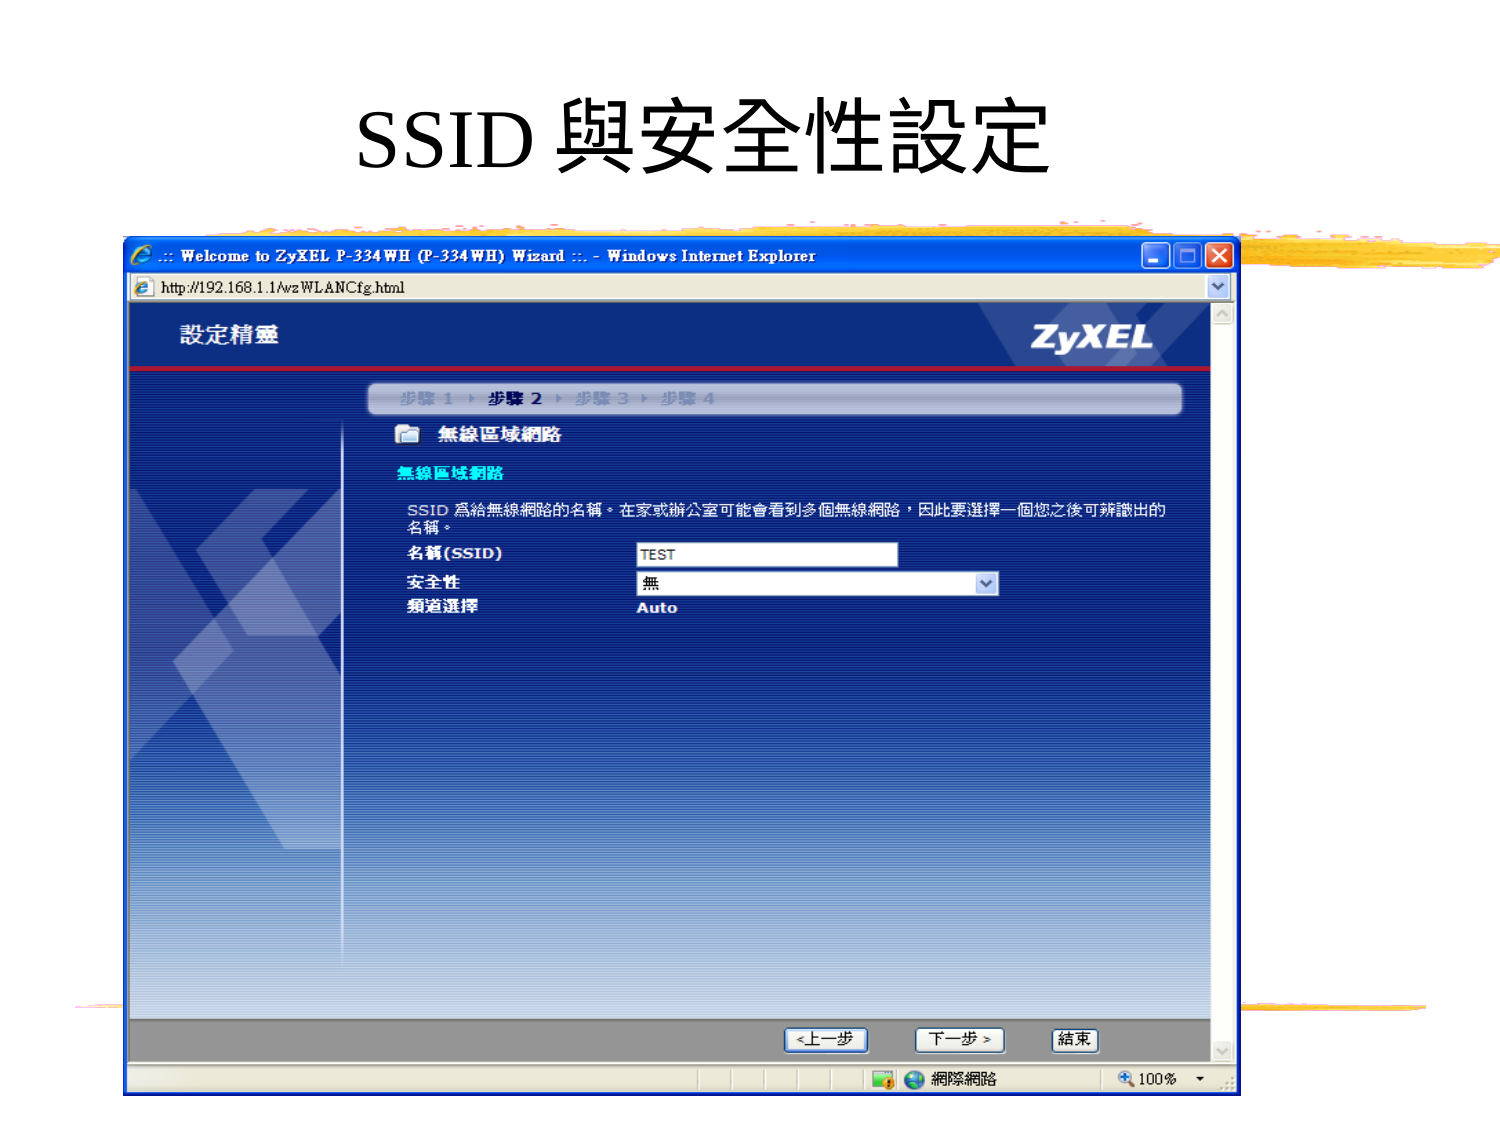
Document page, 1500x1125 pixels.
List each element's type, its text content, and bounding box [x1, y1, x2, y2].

title SSID與安全性設定 [66, 44, 1342, 218]
picture [75, 215, 1500, 1096]
